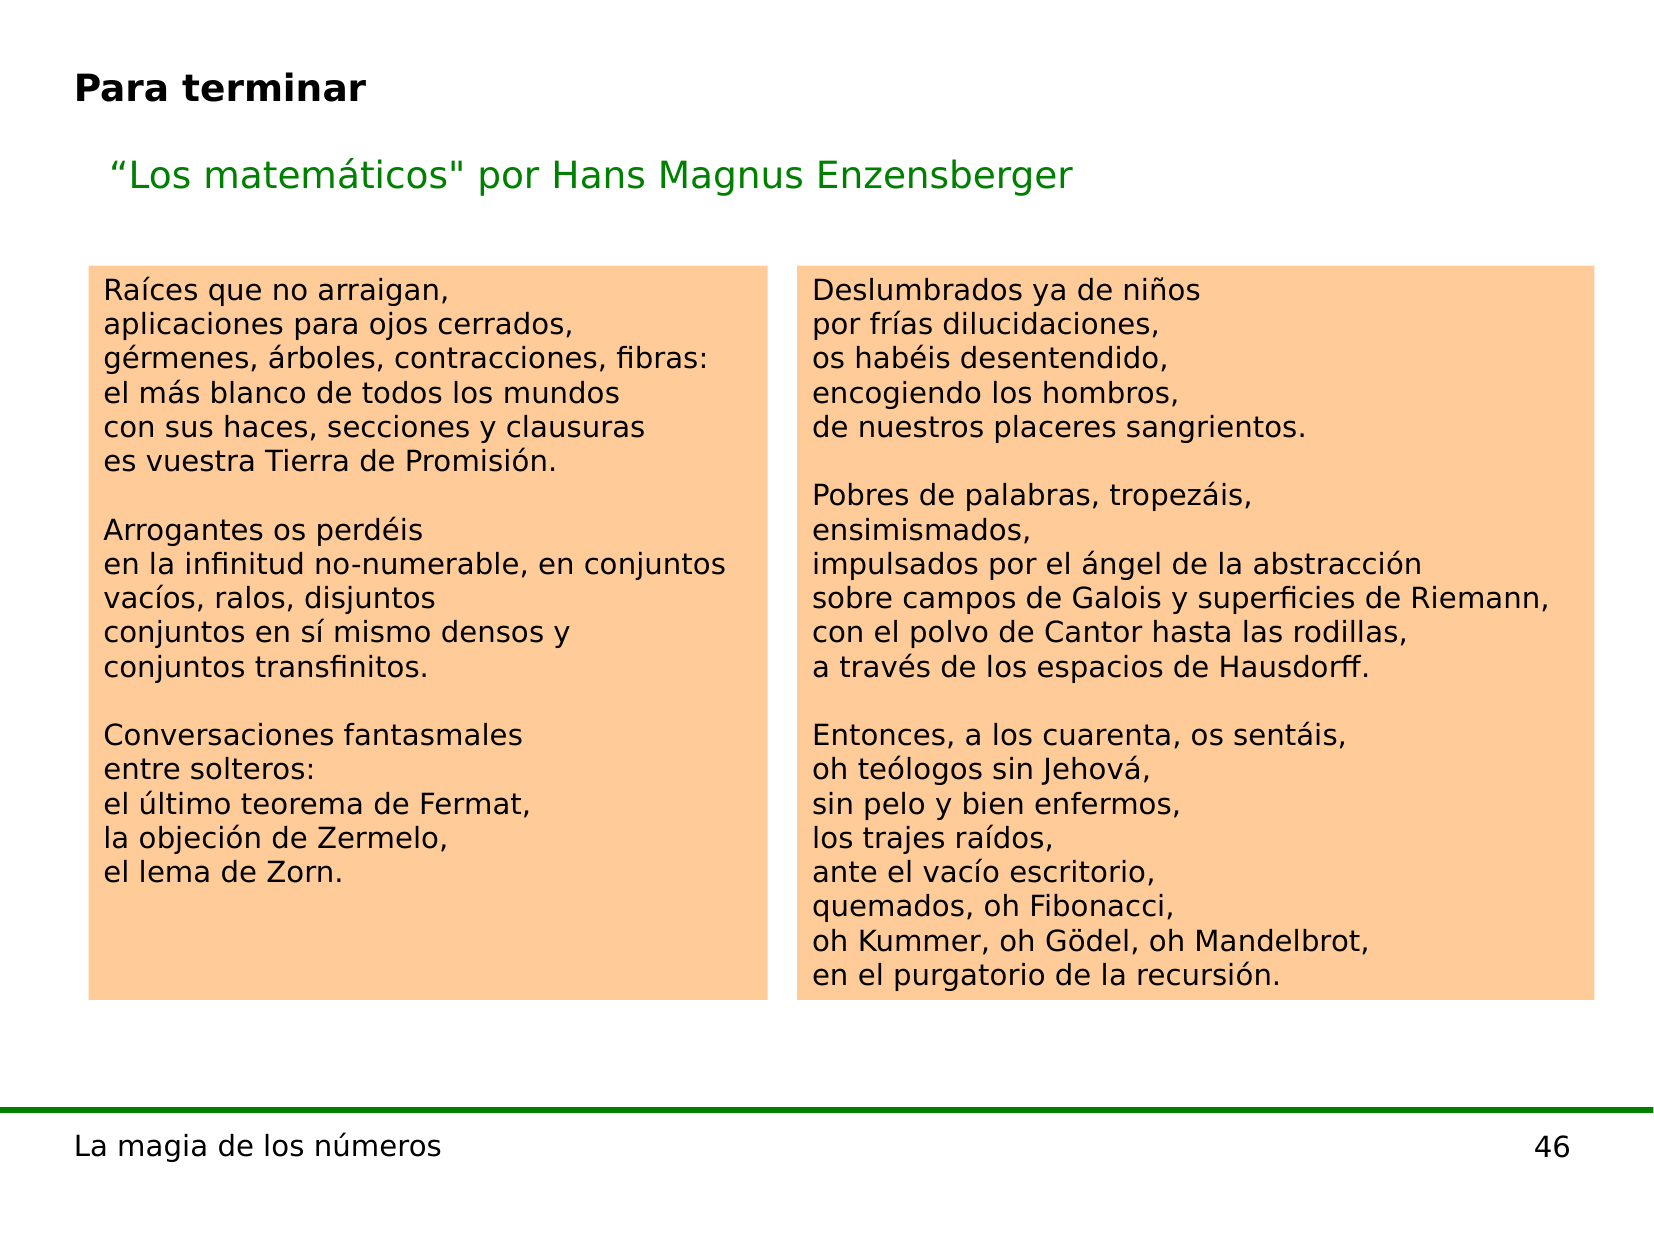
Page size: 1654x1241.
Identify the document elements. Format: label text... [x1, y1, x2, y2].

text_box Deslumbrados ya de niños por frías dilucidaciones, os habéis desentendido, encogiendo los hombros, de nuestros placeres sangrientos. Pobres de palabras, tropezáis, ensimismados, impulsados por el ángel de la abstracción sobre campos de Galois y superficies de Riemann, con el polvo de Cantor hasta las rodillas, a través de los espacios de Hausdorff. Entonces, a los cuarenta, os sentáis, oh teólogos sin Jehová, sin pelo y bien enfermos, los trajes raídos, ante el vacío escritorio, quemados, oh Fibonacci, oh Kummer, oh Gödel, oh Mandelbrot, en el purgatorio de la recursión. [797, 265, 1595, 1000]
text_box Raíces que no arraigan, aplicaciones para ojos cerrados, gérmenes, árboles, contracciones, fibras: el más blanco de todos los mundos con sus haces, secciones y clausuras es vuestra Tierra de Promisión. Arrogantes os perdéis en la infinitud no-numerable, en conjuntos vacíos, ralos, disjuntos conjuntos en sí mismo densos y conjuntos transfinitos. Conversaciones fantasmales entre solteros: el último teorema de Fermat, la objeción de Zermelo, el lema de Zorn. [88, 265, 768, 1000]
text_box La magia de los números [59, 1122, 975, 1172]
text_box Para terminar “Los matemáticos" por Hans Magnus Enzensberger [59, 59, 1182, 205]
